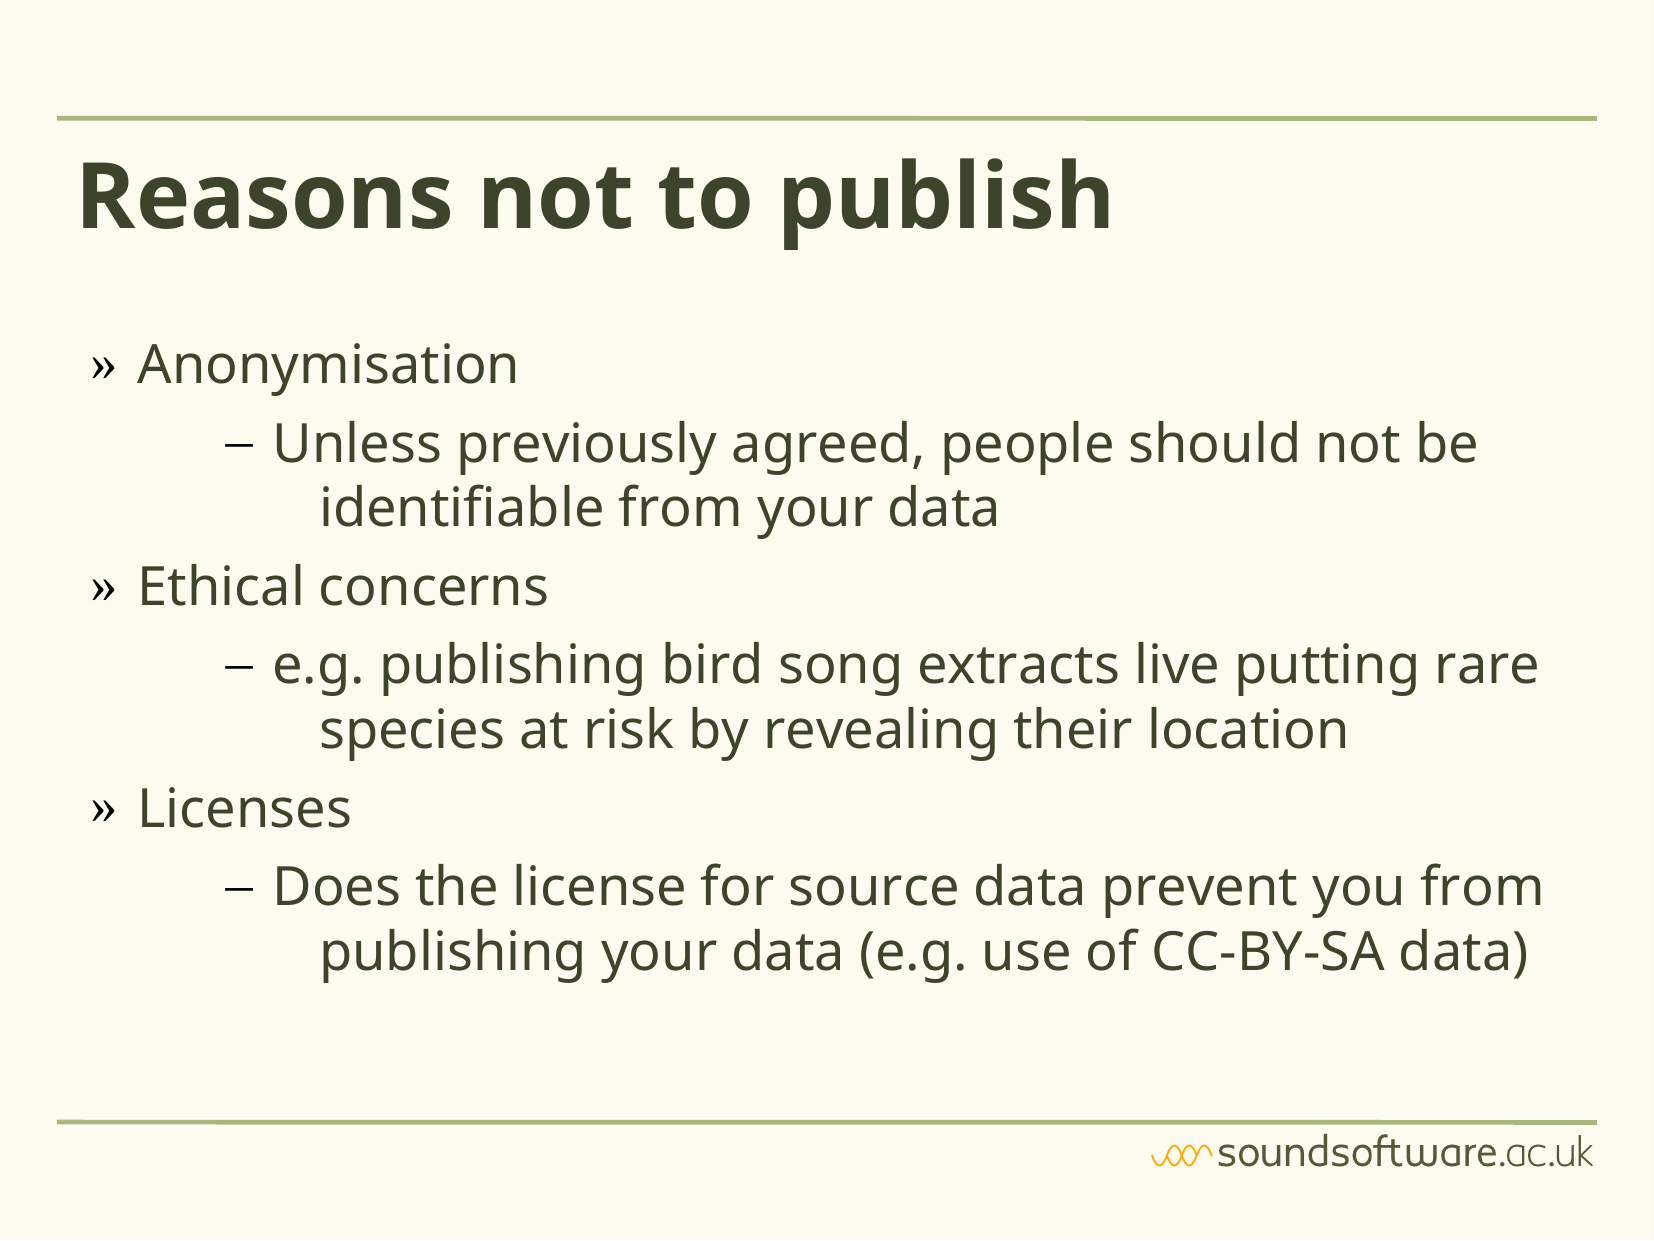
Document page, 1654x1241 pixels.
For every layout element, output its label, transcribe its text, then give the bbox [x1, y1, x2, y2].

list Anonymisation Unless previously agreed, people should not be identifiable from your data Ethical concerns e.g. publishing bird song extracts live putting rare species at risk by revealing their location Licenses Does the license for source data prevent you from publishing your data (e.g. use of CC-BY-SA data) [59, 321, 1594, 1140]
picture [1151, 1140, 1593, 1167]
title Reasons not to publish [59, 109, 1594, 274]
